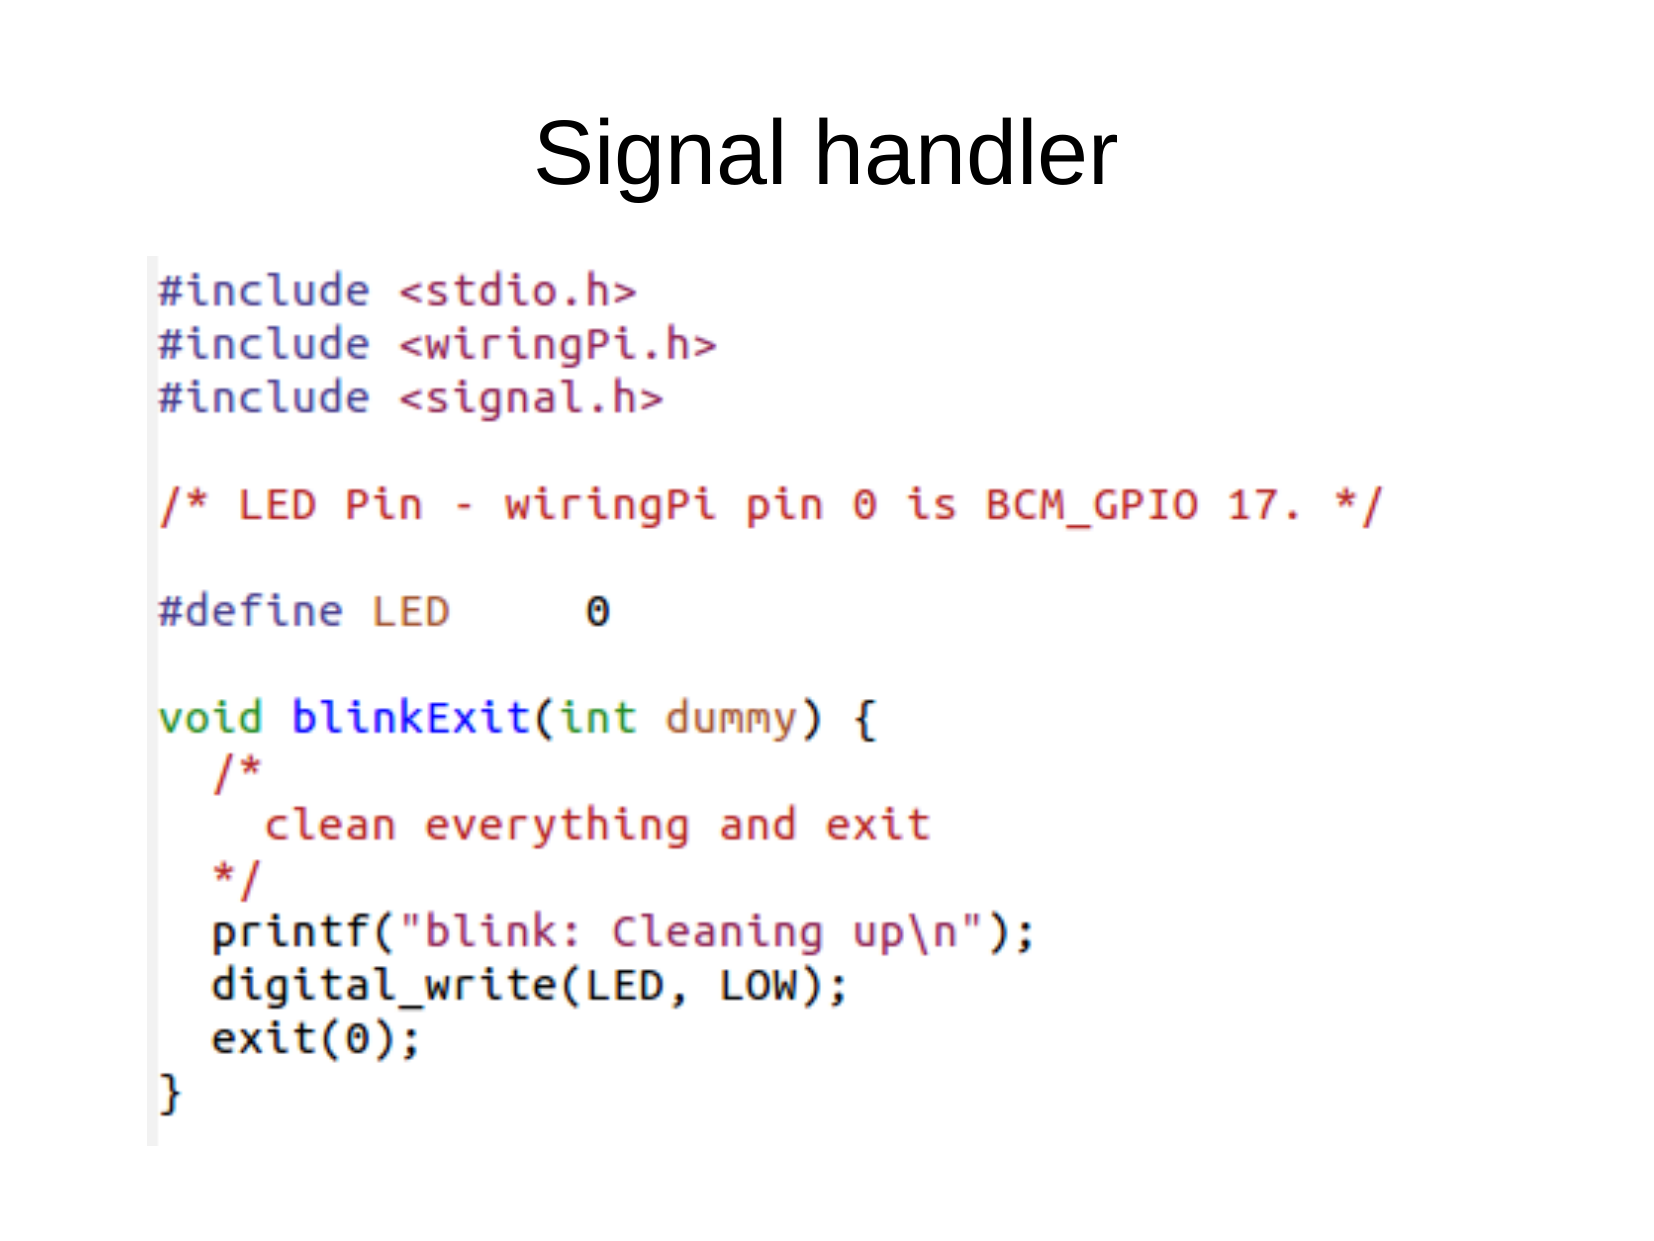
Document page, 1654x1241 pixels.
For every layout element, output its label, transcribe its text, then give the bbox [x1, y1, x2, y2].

picture [147, 256, 1471, 1146]
title Signal handler [82, 49, 1571, 257]
